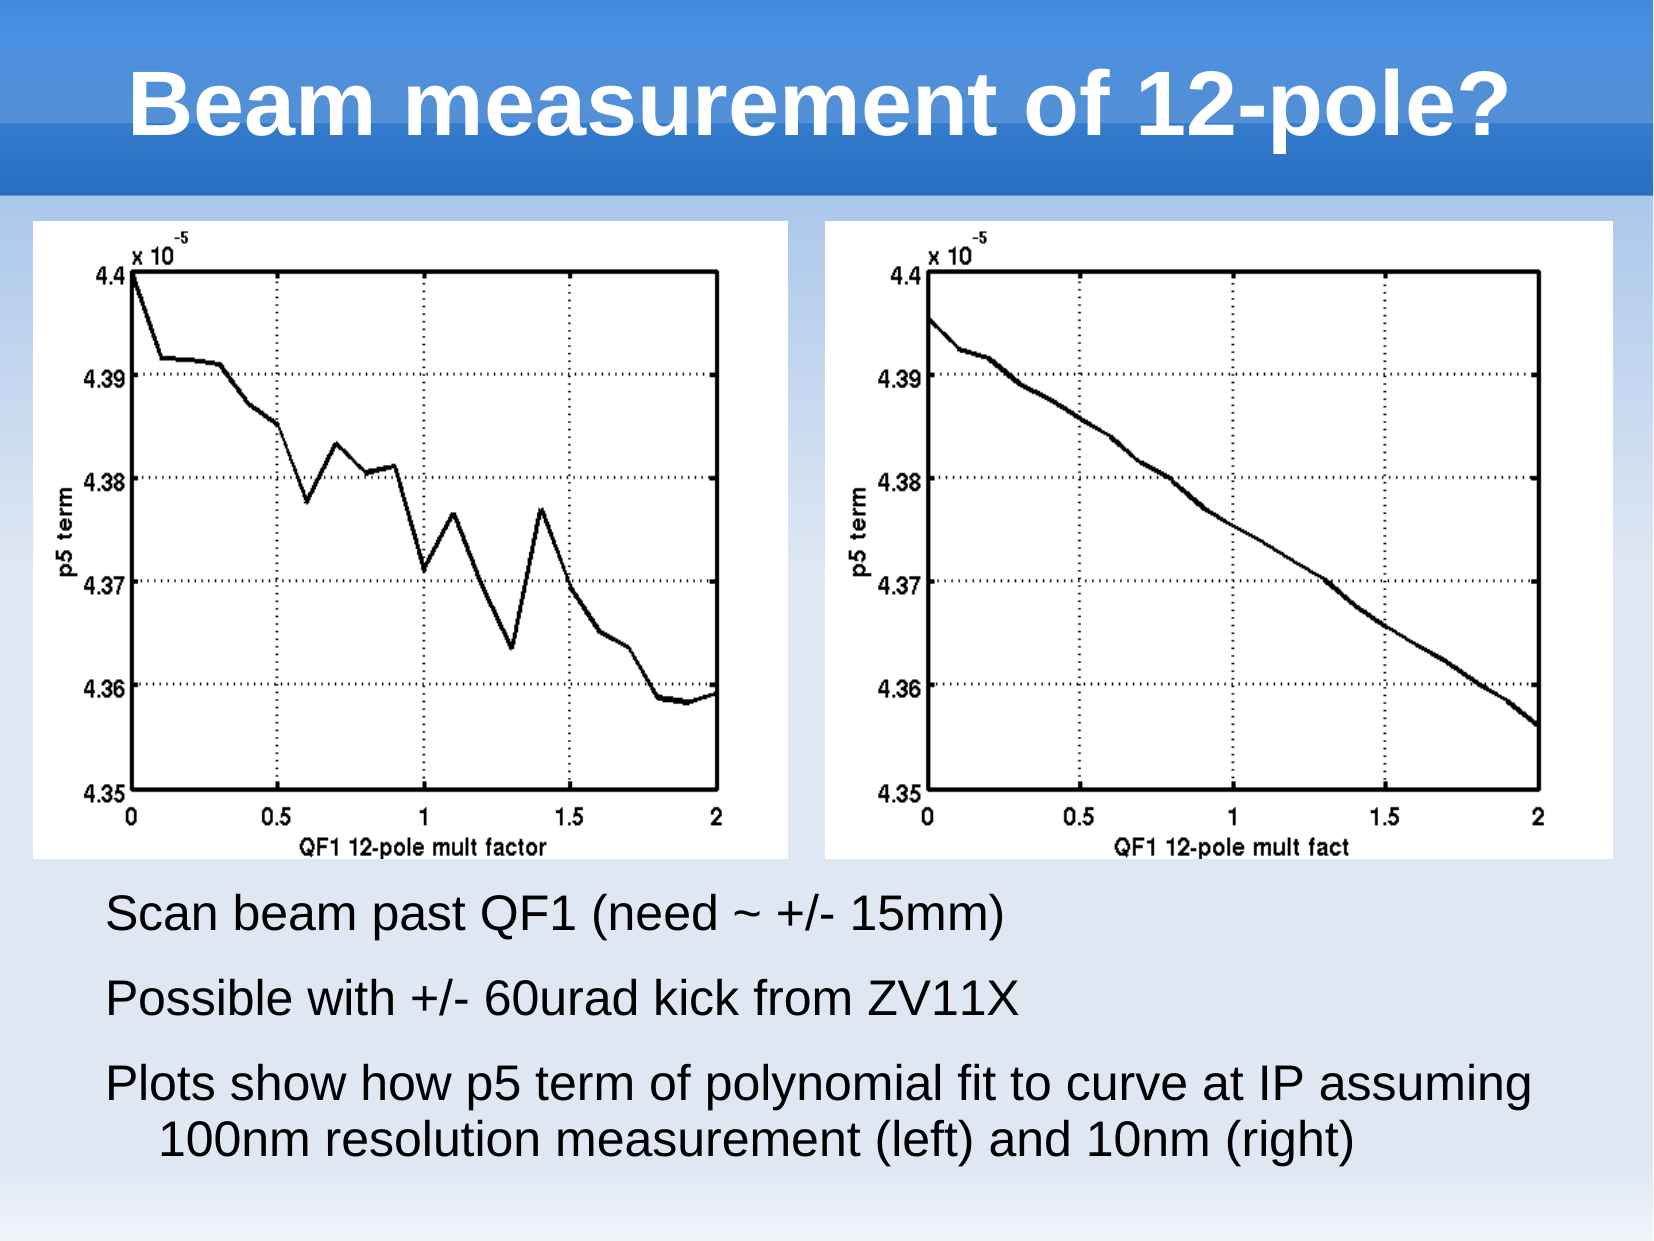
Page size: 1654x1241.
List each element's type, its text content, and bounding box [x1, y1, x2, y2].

title Beam measurement of 12-pole? [76, 0, 1565, 208]
list Scan beam past QF1 (need ~ +/- 15mm) Possible with +/- 60urad kick from ZV11X Plots show how p5 term of polynomial fit to curve at IP assuming 100nm resolution measurement (left) and 10nm (right) [87, 884, 1576, 1223]
picture [0, 0, 1654, 1241]
